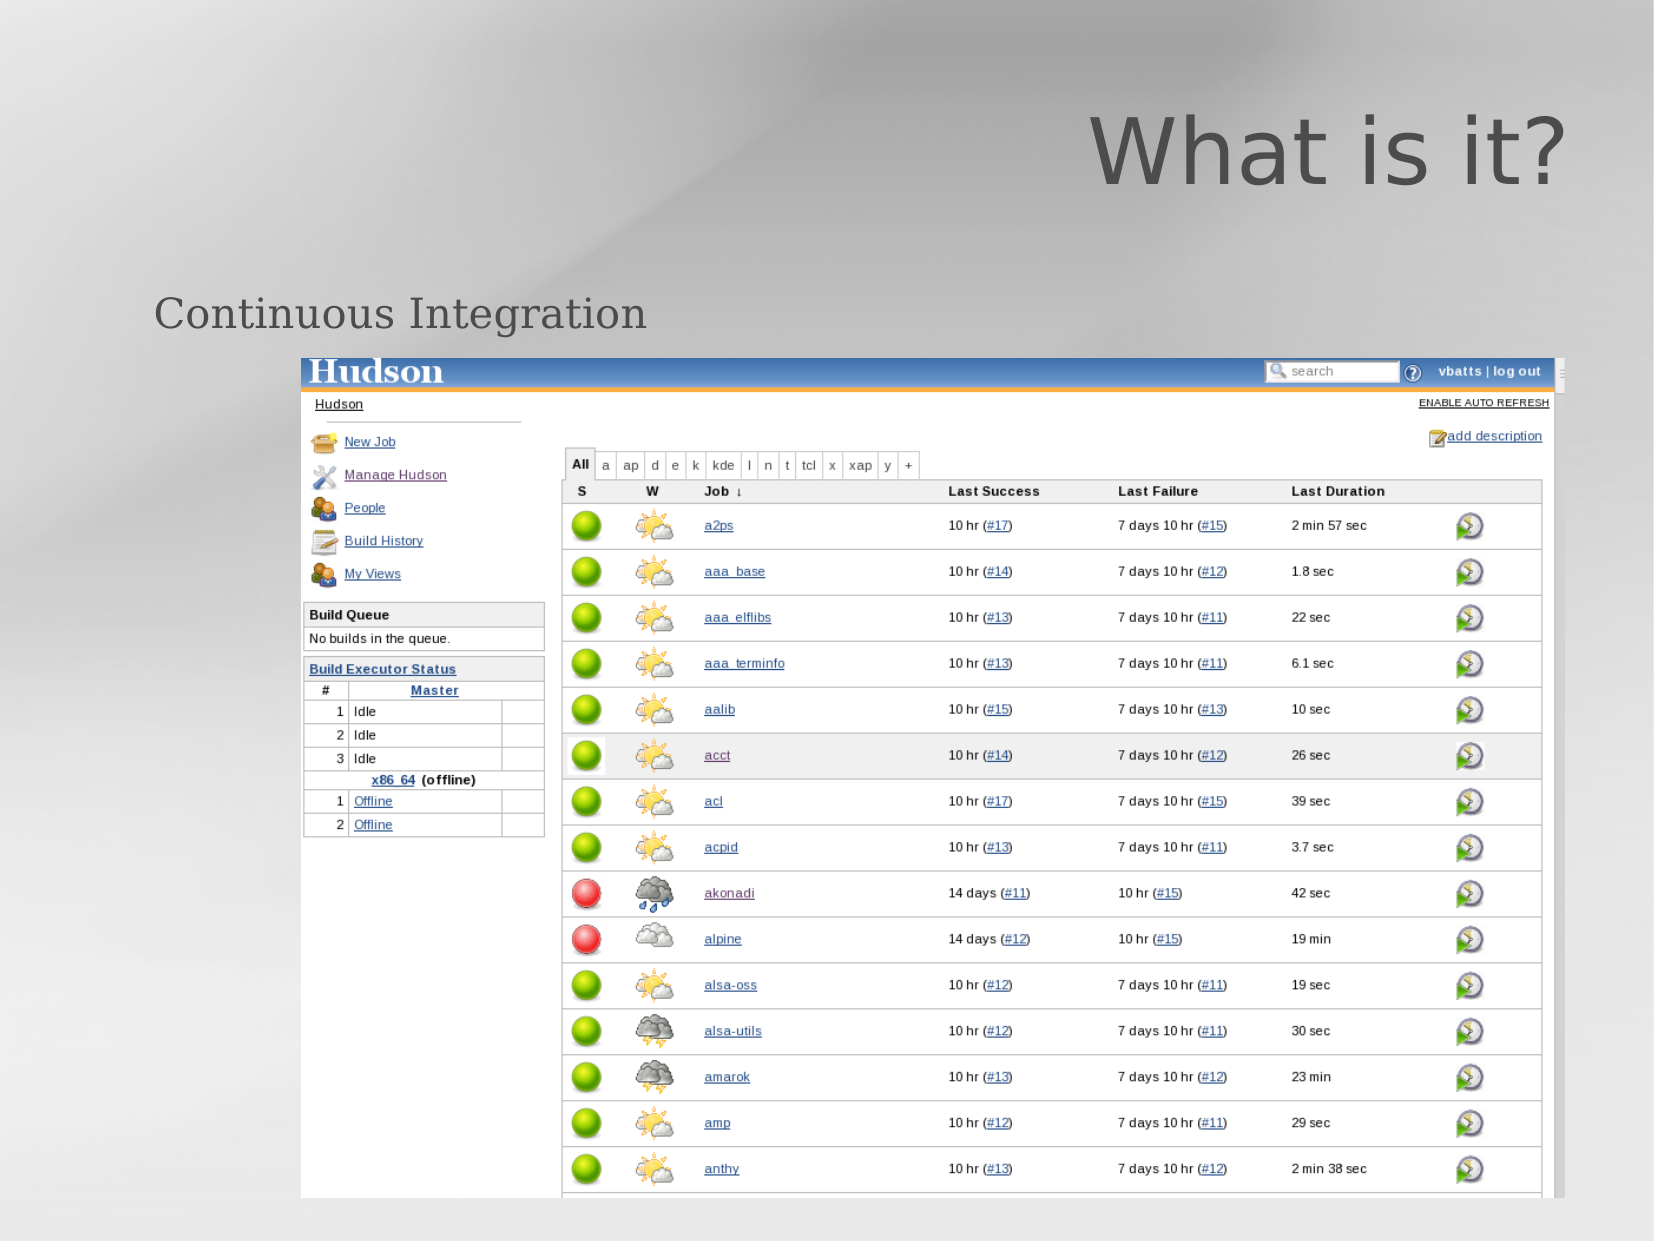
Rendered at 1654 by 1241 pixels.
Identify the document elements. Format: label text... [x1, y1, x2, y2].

list Continuous Integration [82, 290, 1571, 1109]
picture [0, 0, 1654, 1241]
title What is it? [82, 49, 1571, 257]
